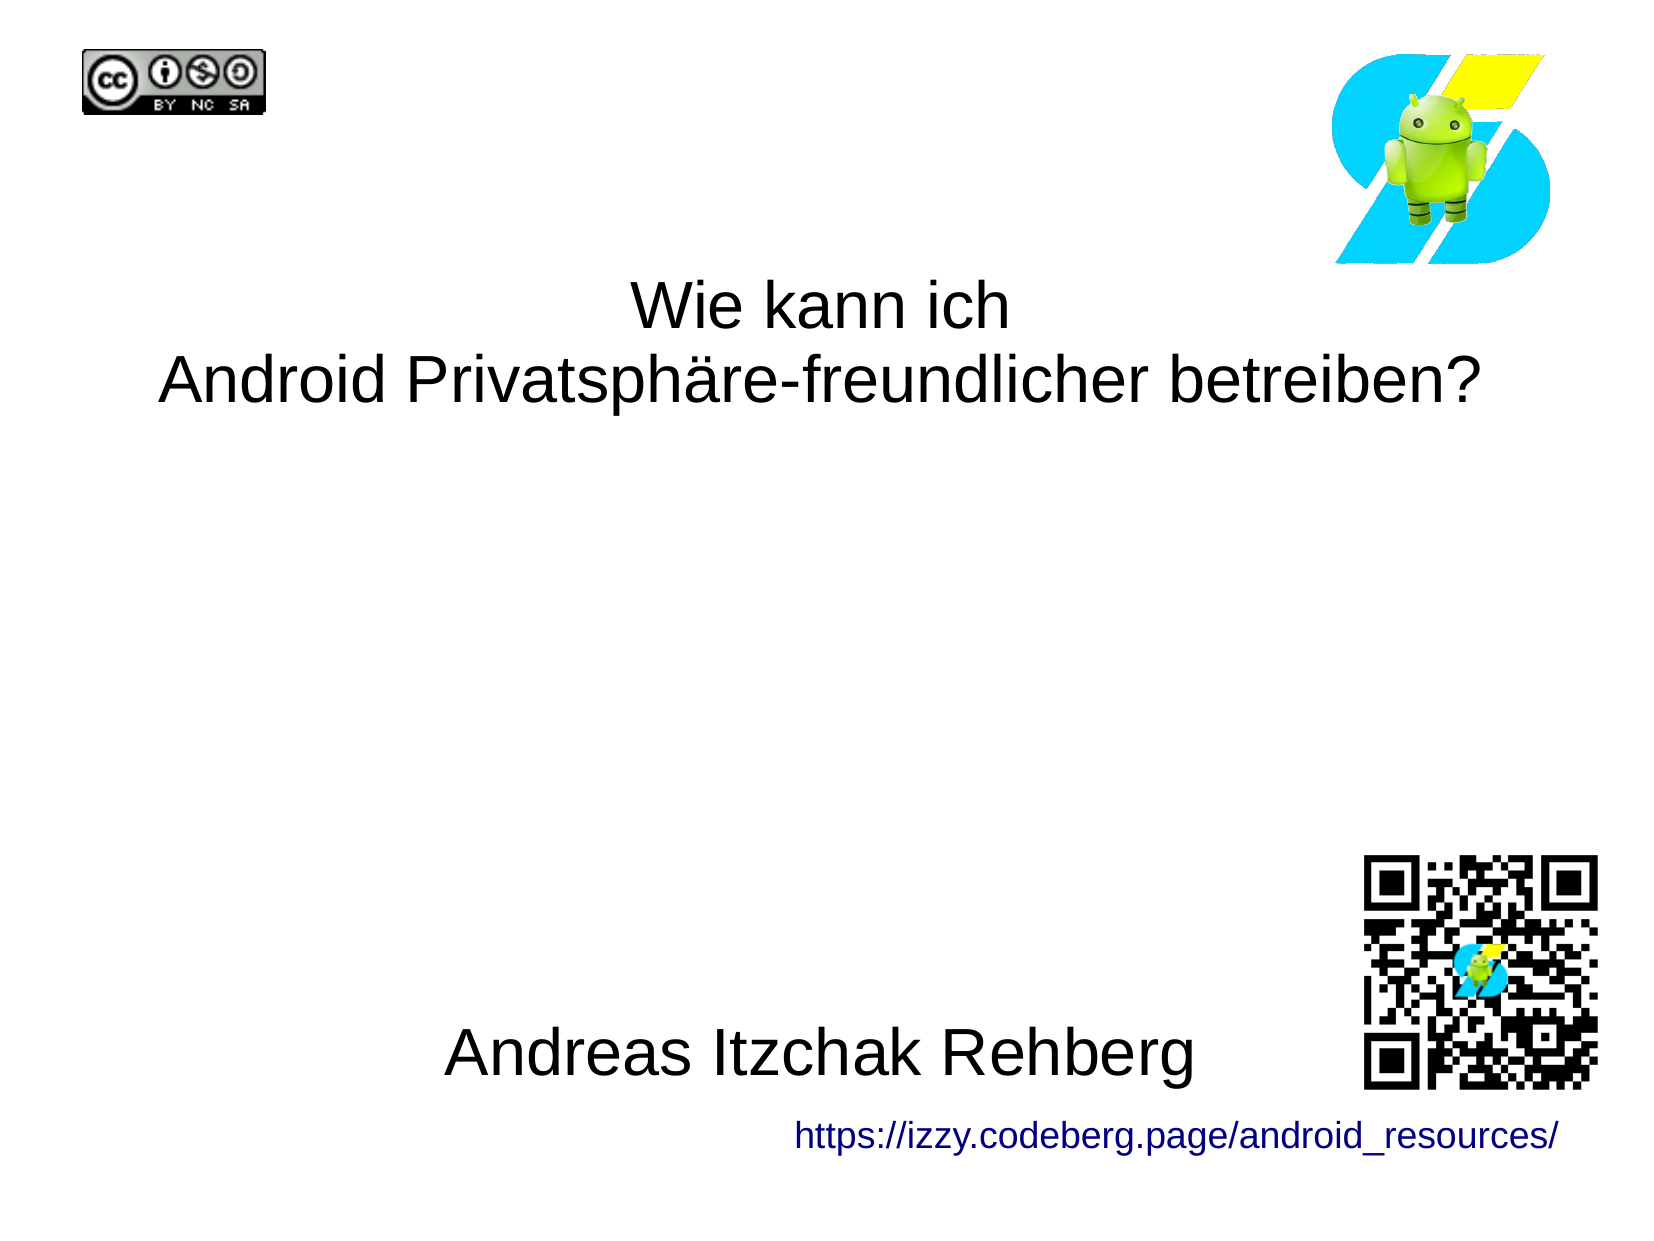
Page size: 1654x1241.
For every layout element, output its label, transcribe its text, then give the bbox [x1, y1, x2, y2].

subtitle Wie kann ich Android Privatsphäre-freundlicher betreiben? Andreas Itzchak Rehberg [82, 0, 1560, 1091]
text_box https://izzy.codeberg.page/android_resources/ [779, 1107, 1618, 1167]
picture [1363, 854, 1599, 1091]
